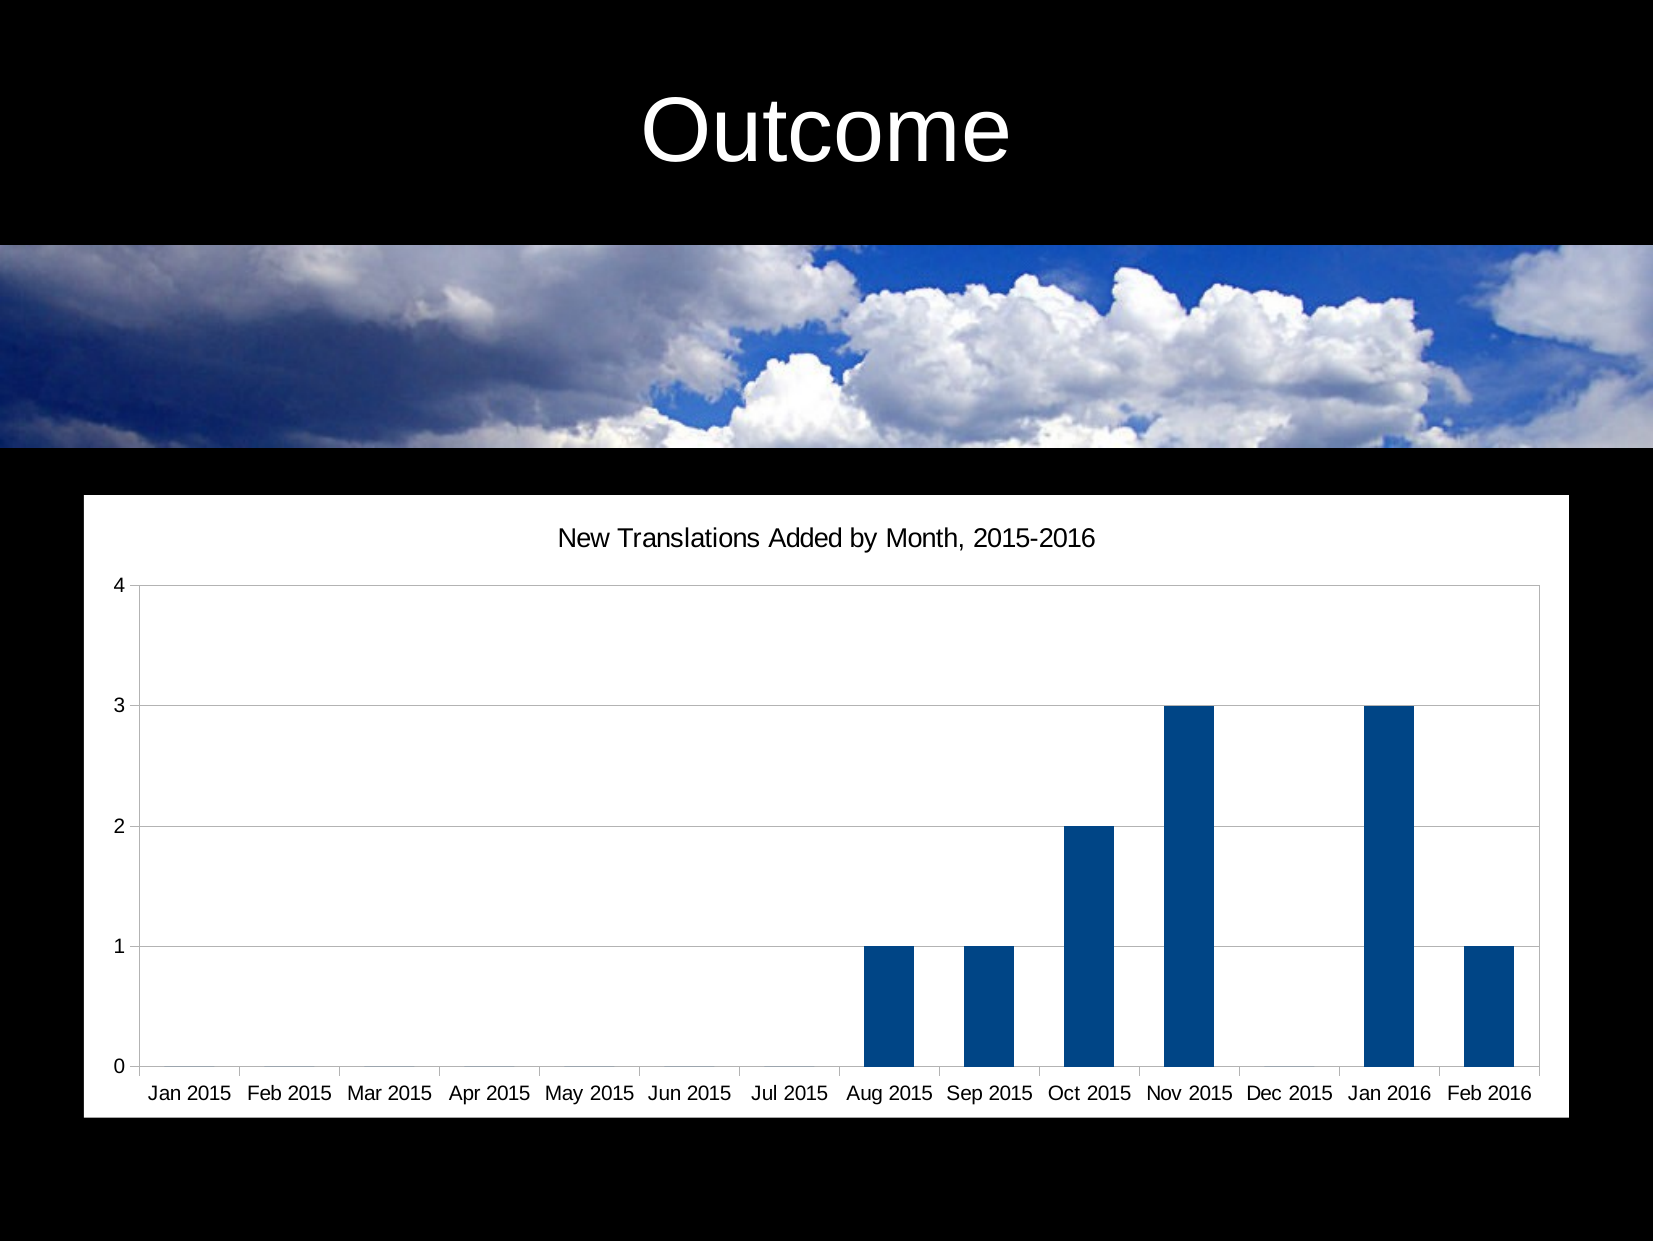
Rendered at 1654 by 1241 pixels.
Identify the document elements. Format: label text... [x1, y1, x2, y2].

chart [83, 495, 1569, 1118]
title Outcome [82, 49, 1571, 211]
picture [0, 245, 1653, 448]
